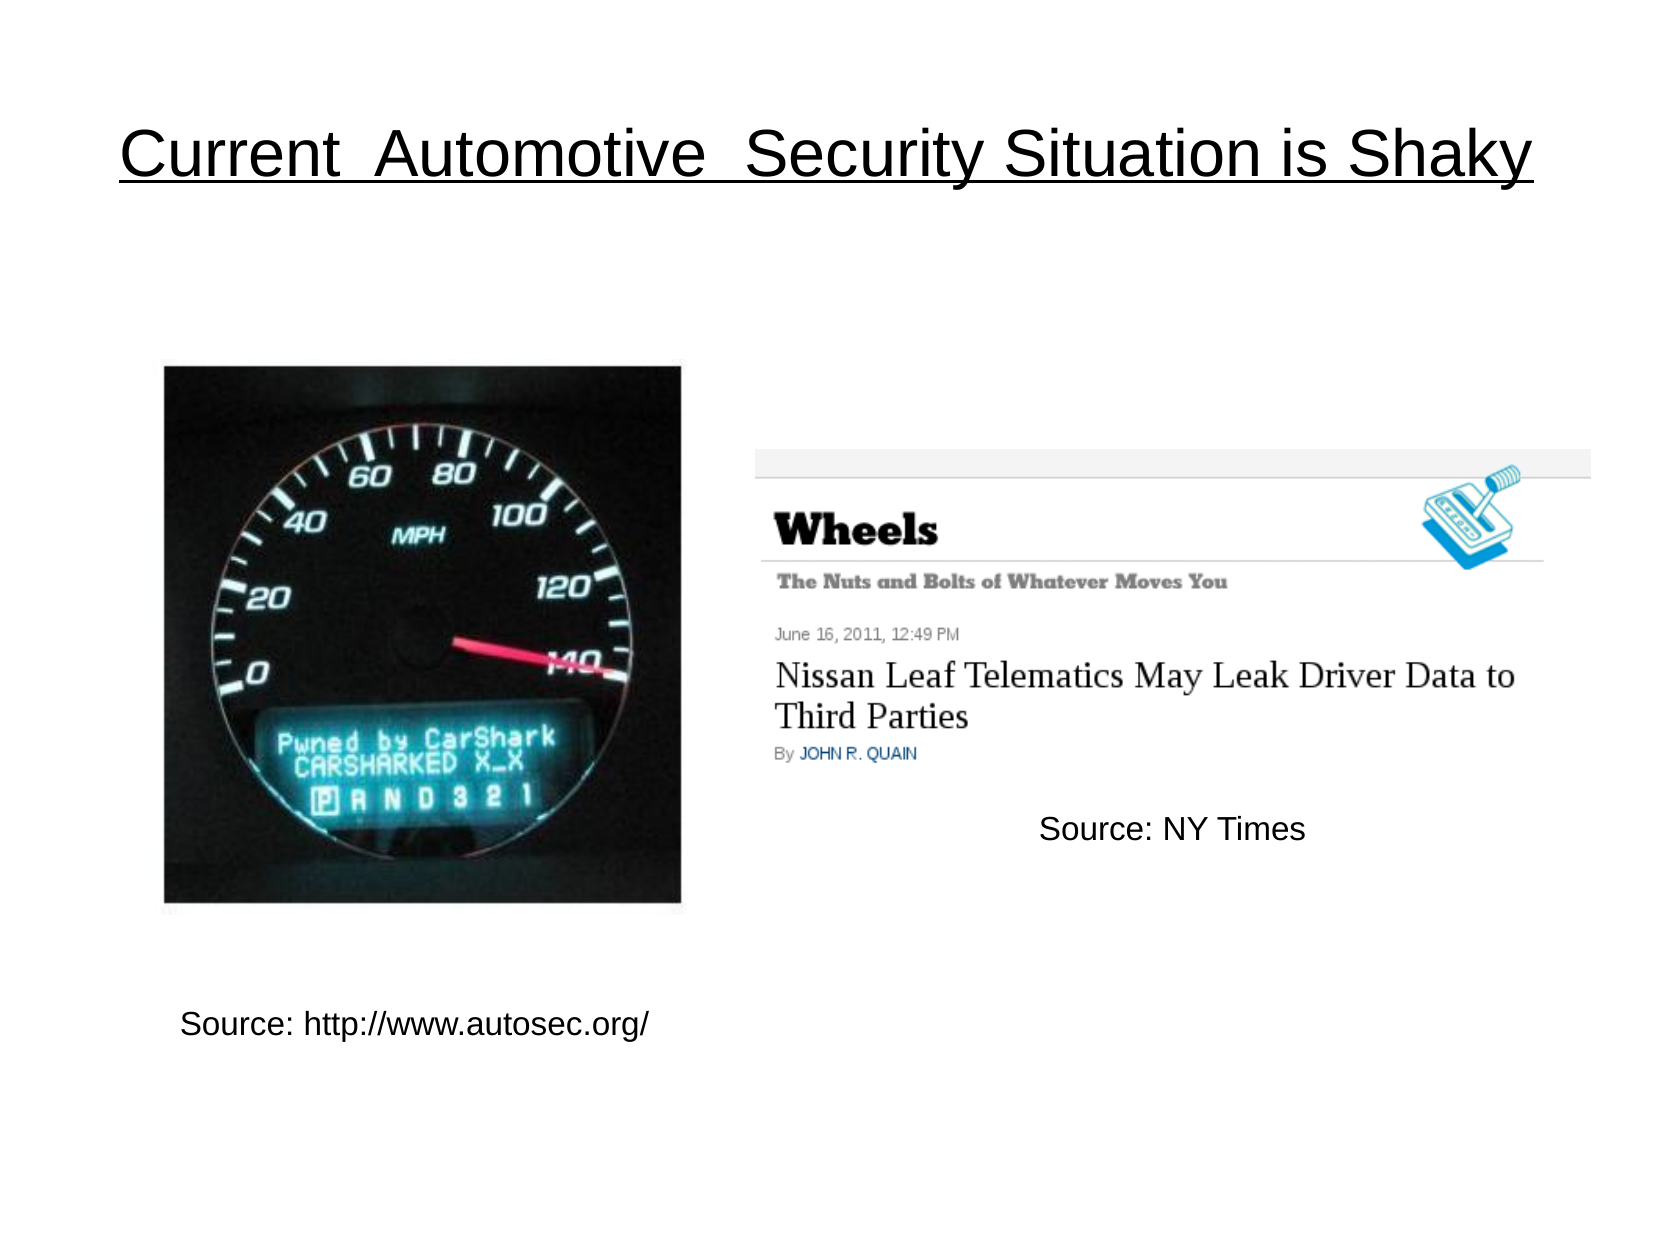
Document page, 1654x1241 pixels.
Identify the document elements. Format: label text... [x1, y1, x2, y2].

text_box Source: NY Times [1024, 803, 1322, 856]
picture [755, 449, 1591, 774]
text_box Source: http://www.autosec.org/ [165, 998, 664, 1051]
title Current Automotive Security Situation is Shaky [82, 49, 1571, 257]
picture [150, 359, 696, 916]
